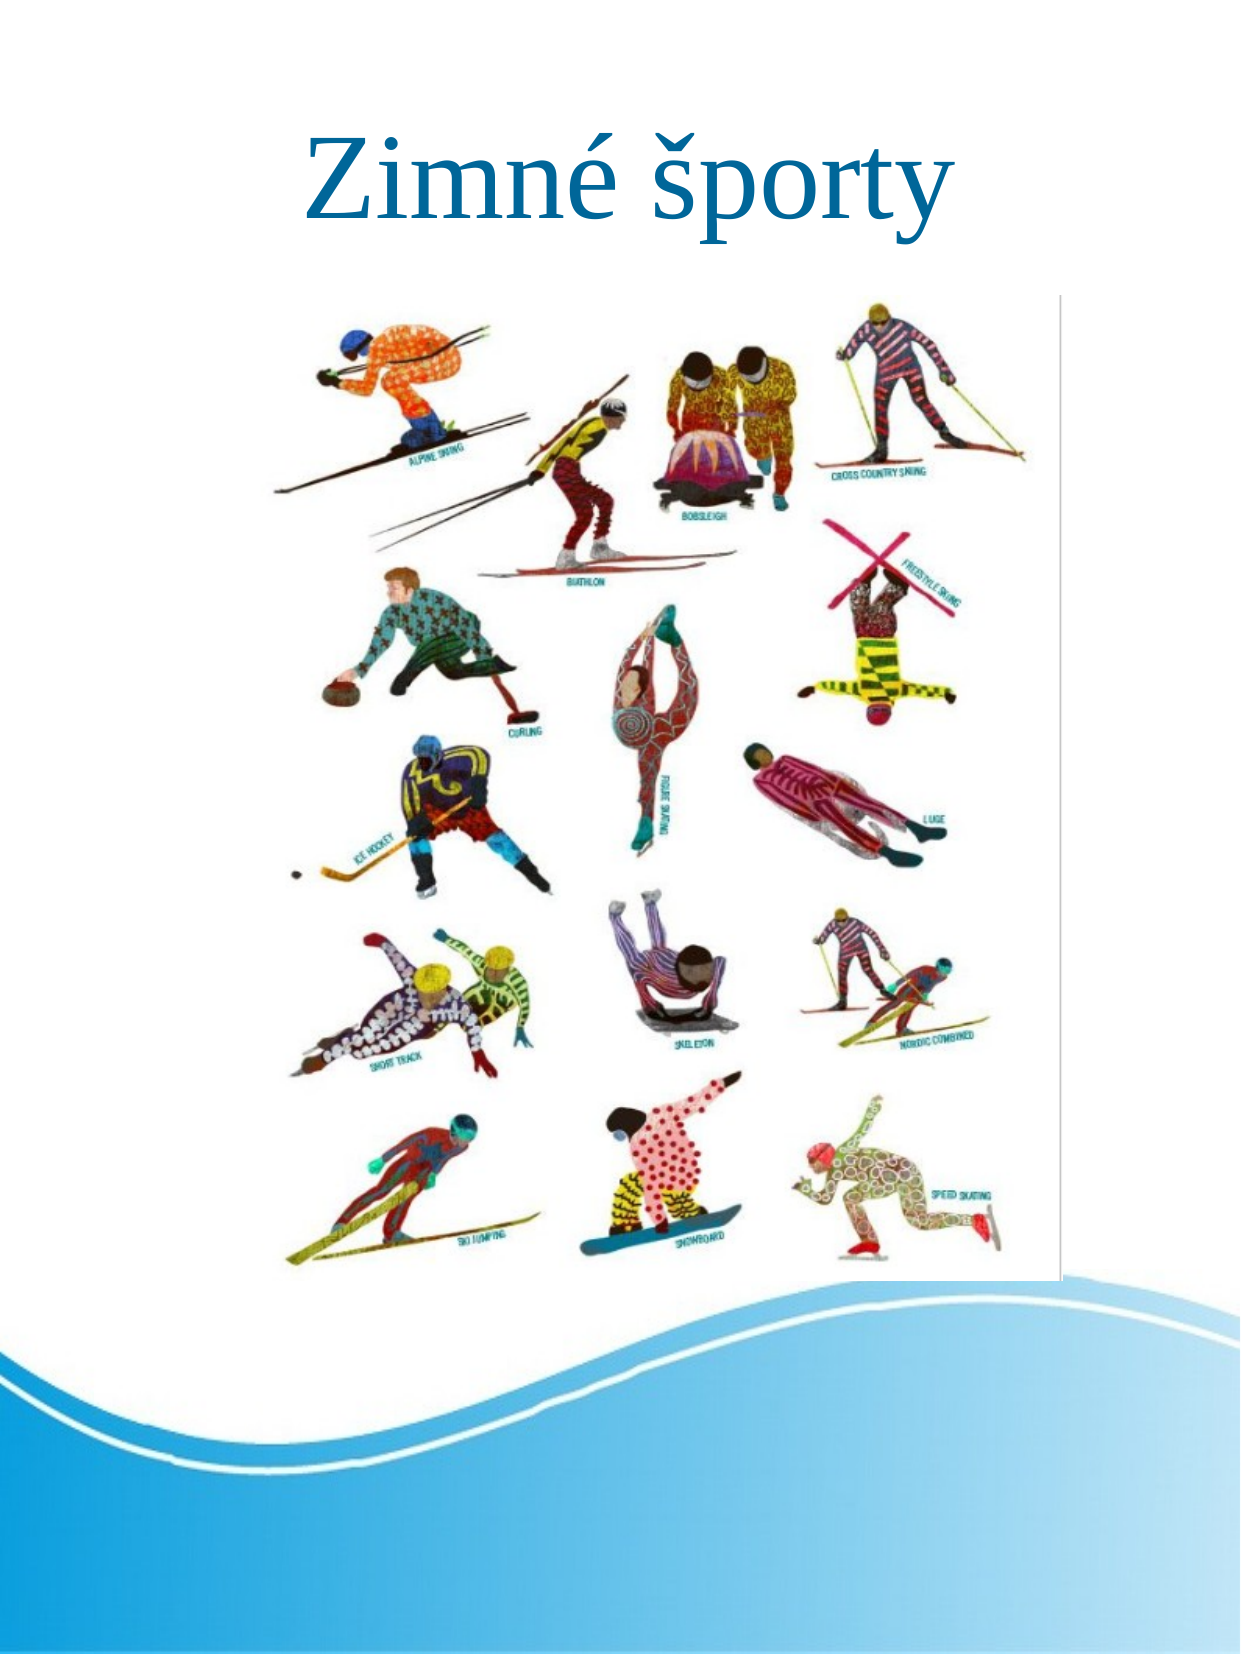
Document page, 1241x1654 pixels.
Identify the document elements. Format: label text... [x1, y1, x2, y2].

title Zimné športy [70, 38, 1187, 315]
picture [0, 295, 1241, 1654]
